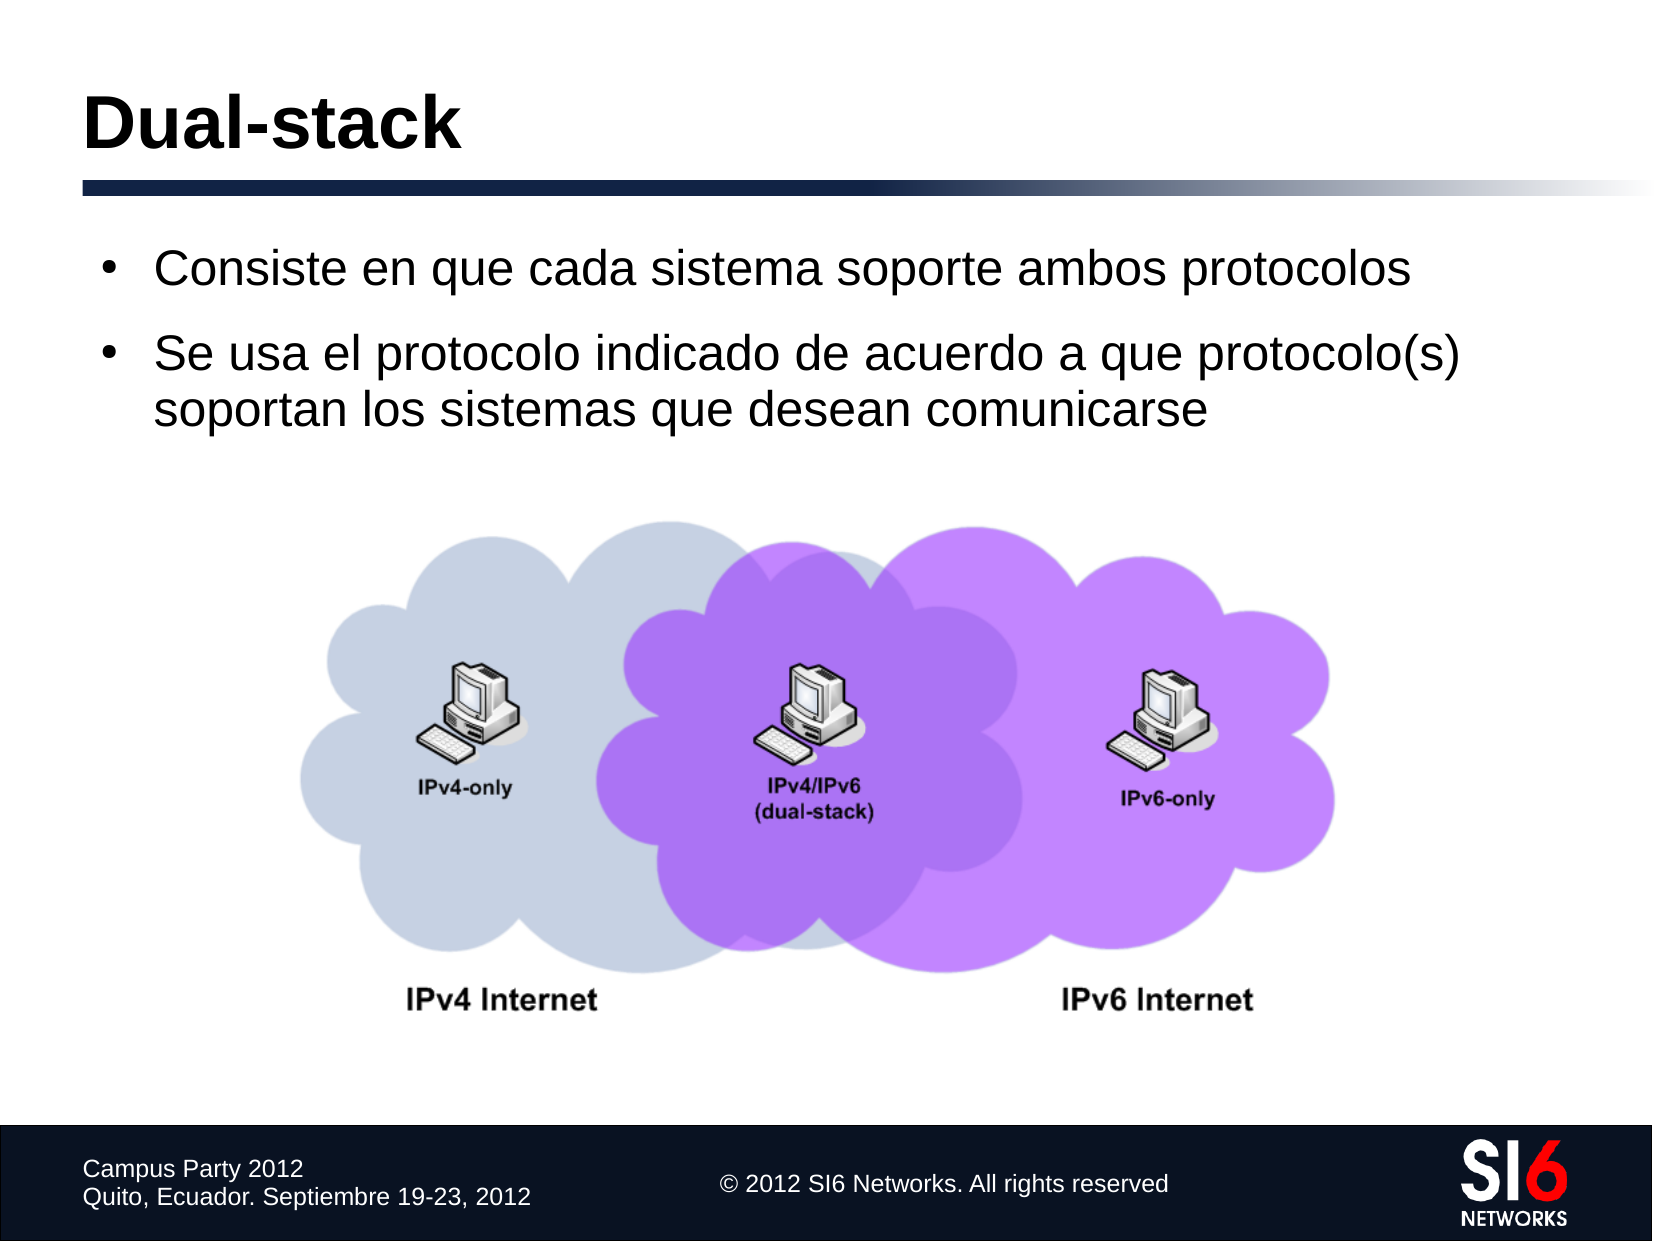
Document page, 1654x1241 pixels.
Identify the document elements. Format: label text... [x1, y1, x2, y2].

picture [1461, 1139, 1567, 1226]
list Consiste en que cada sistema soporte ambos protocolos Se usa el protocolo indicado de acuerdo a que protocolo(s) soportan los sistemas que desean comunicarse [82, 240, 1571, 1059]
picture [273, 499, 1351, 1021]
title Dual-stack [82, 49, 1571, 196]
